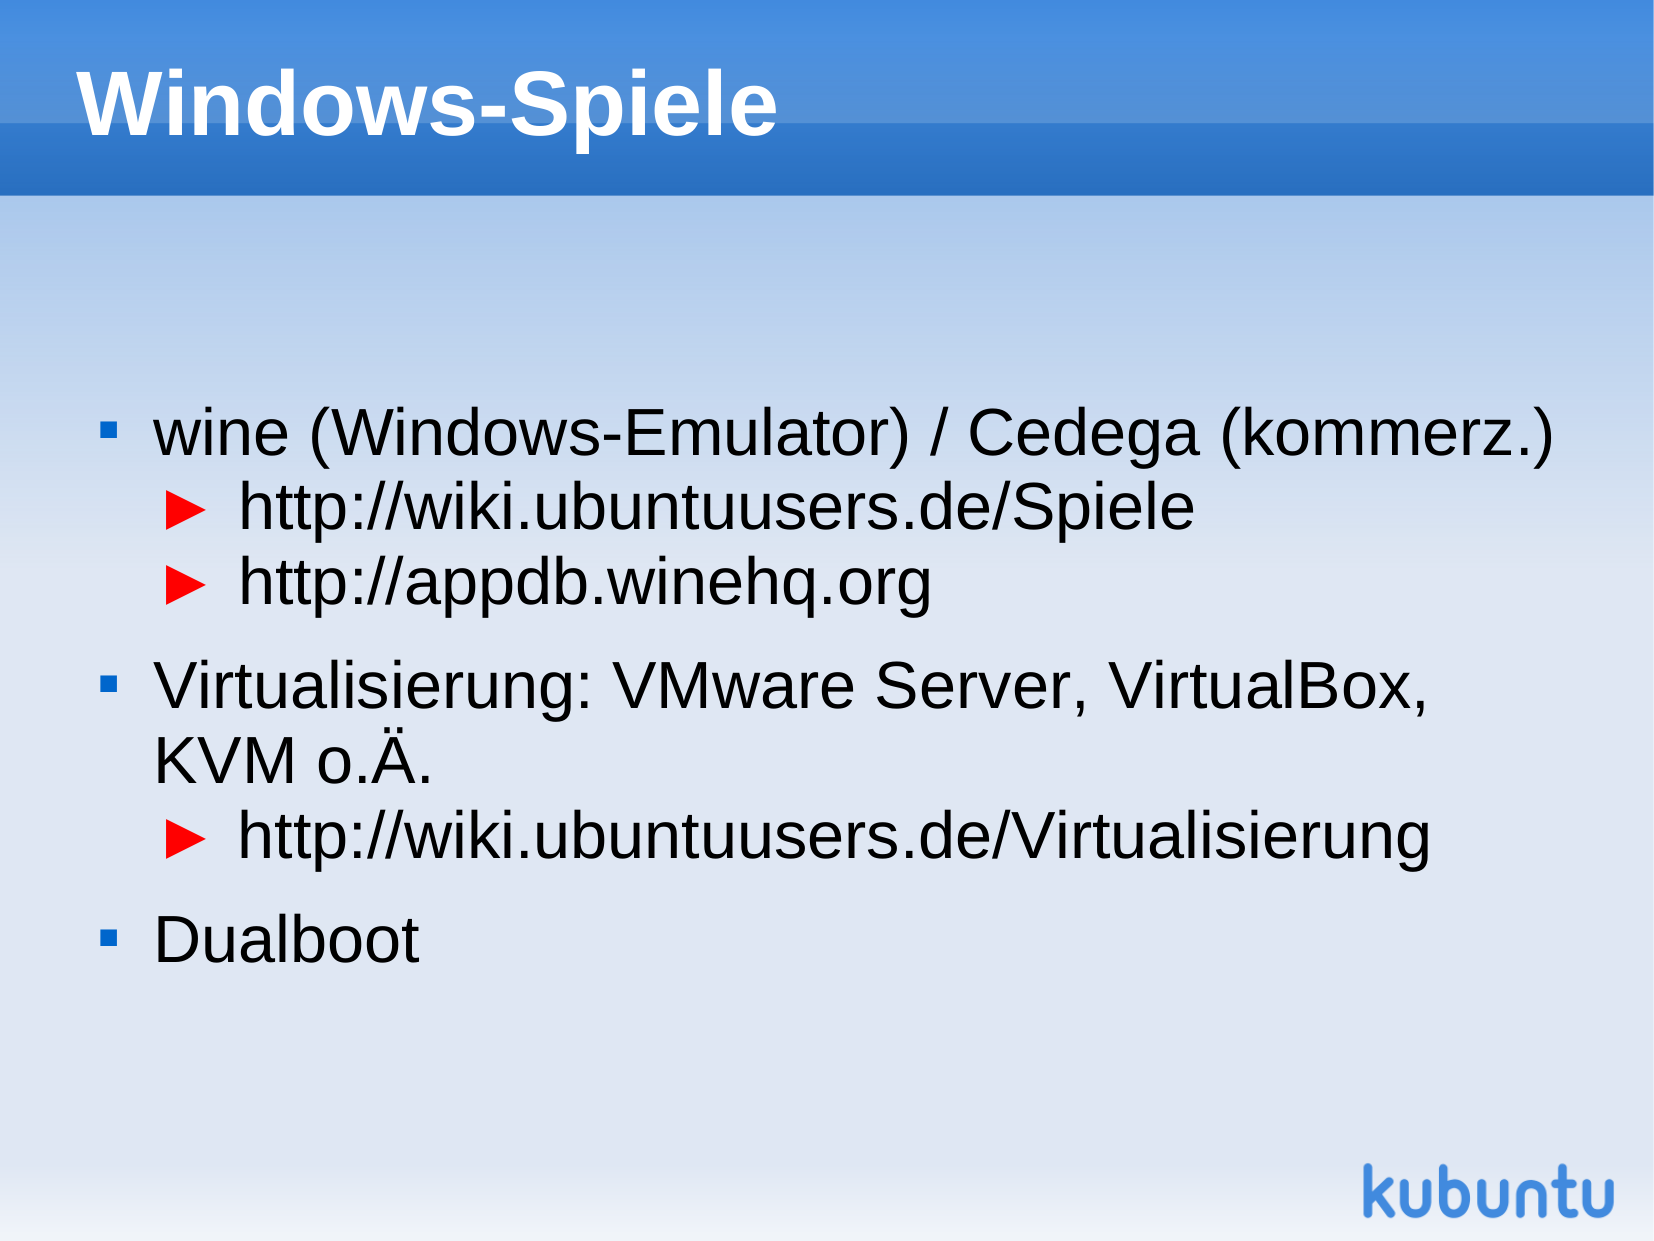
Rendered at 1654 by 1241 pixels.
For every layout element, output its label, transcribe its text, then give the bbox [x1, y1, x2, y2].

picture [0, 0, 1654, 1241]
list wine (Windows-Emulator) / Cedega (kommerz.) ► http://wiki.ubuntuusers.de/Spiele ► http://appdb.winehq.org Virtualisierung: VMware Server, VirtualBox, KVM o.Ä. ► http://wiki.ubuntuusers.de/Virtualisierung Dualboot [82, 290, 1571, 1109]
title Windows-Spiele [76, 0, 1565, 208]
